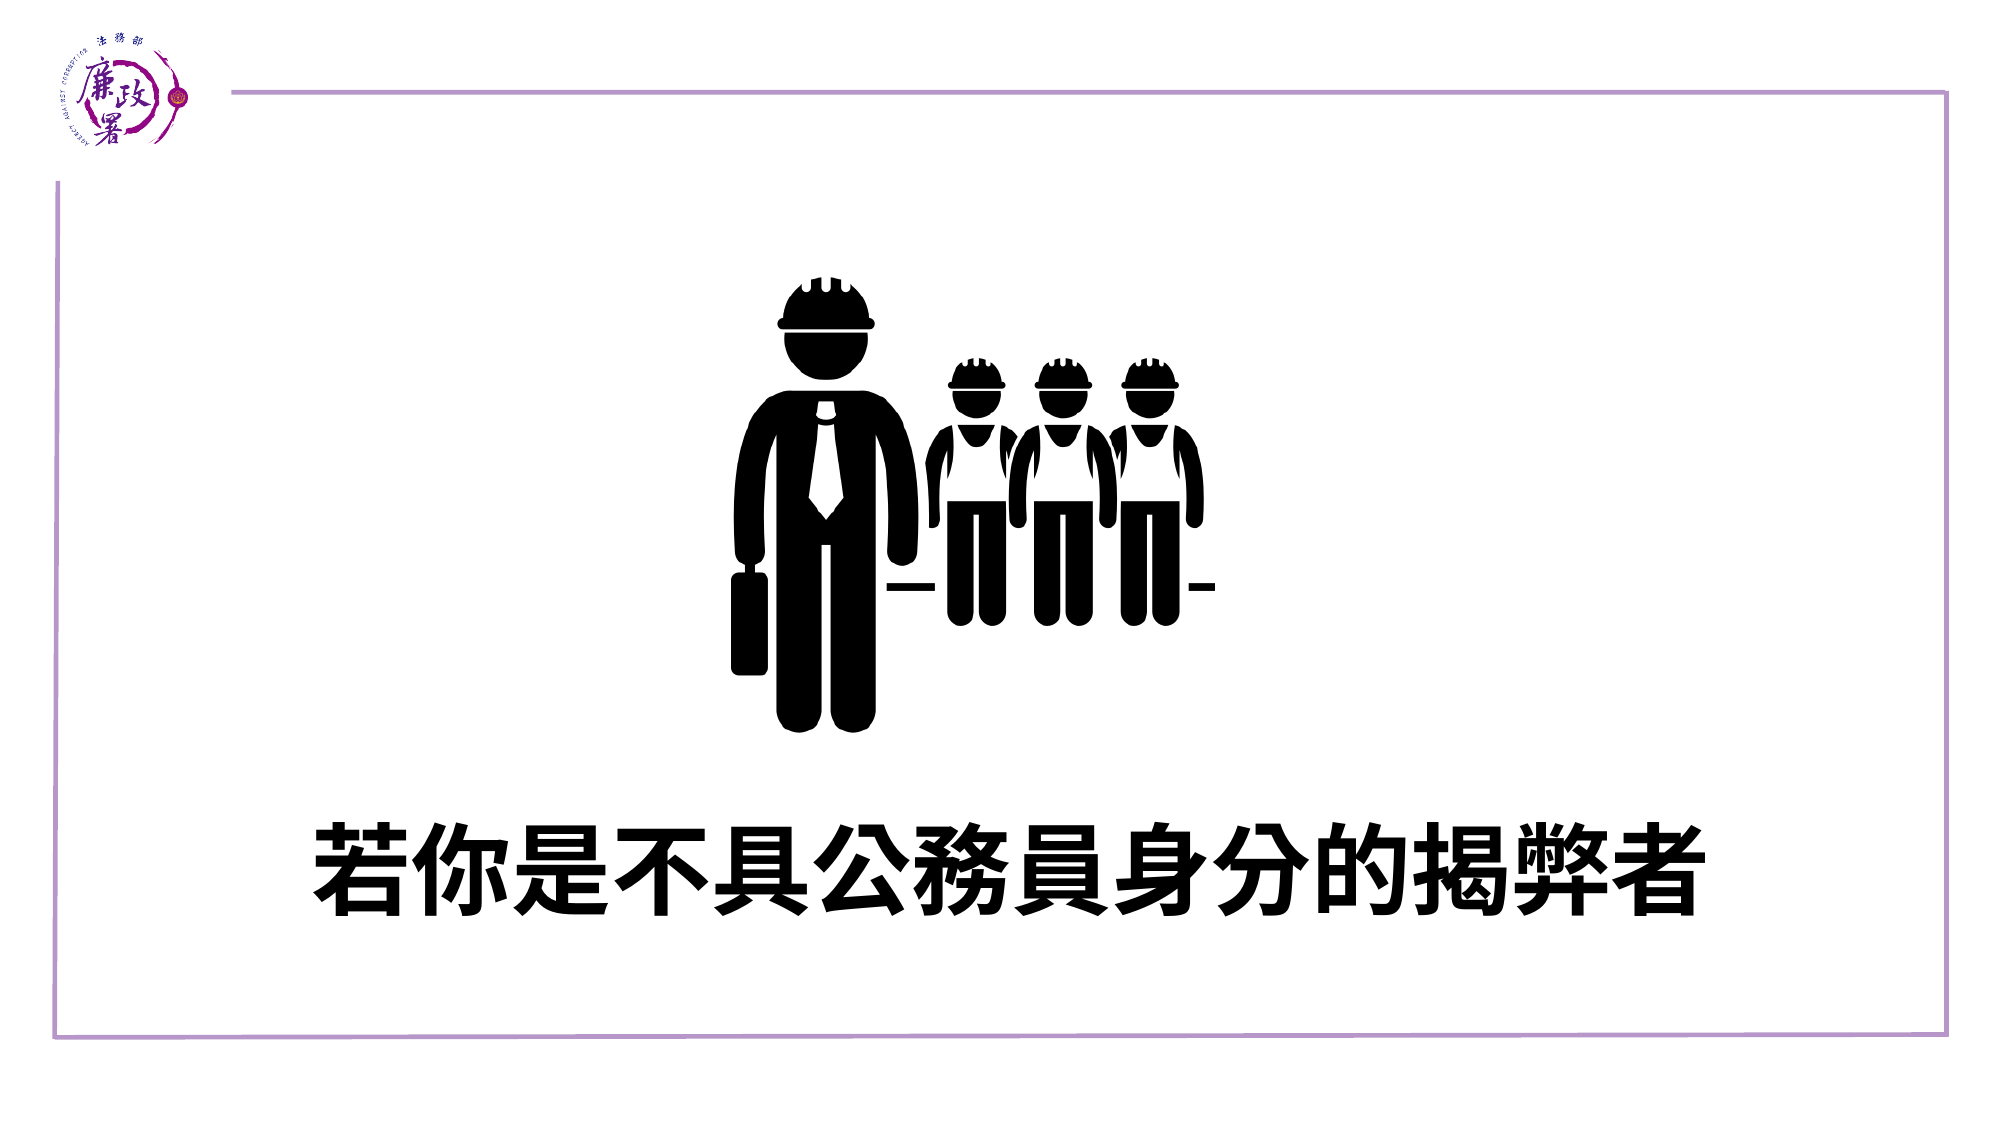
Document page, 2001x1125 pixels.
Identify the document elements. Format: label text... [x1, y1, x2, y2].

picture [731, 263, 1215, 746]
text_box 若你是不具公務員身分的揭弊者 [296, 800, 1727, 936]
picture [60, 32, 188, 146]
